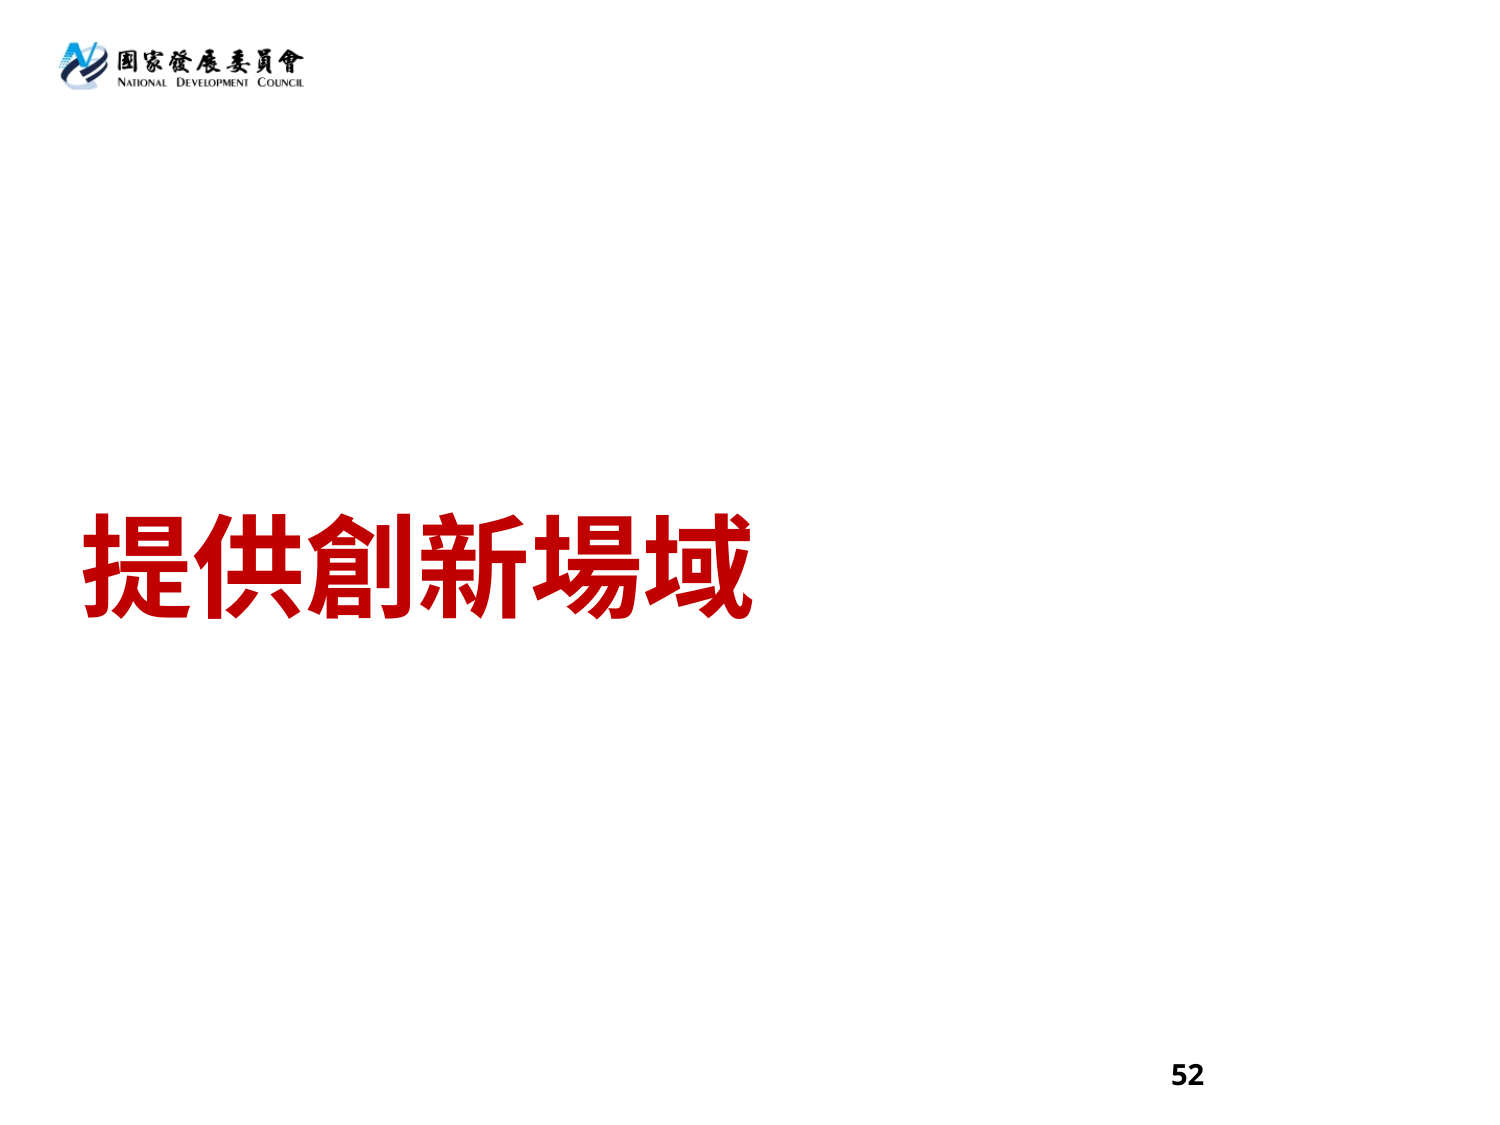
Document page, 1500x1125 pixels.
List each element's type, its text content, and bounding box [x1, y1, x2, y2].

text_box 52 [1156, 1045, 1500, 1106]
title 提供創新場域 [64, 479, 1465, 668]
